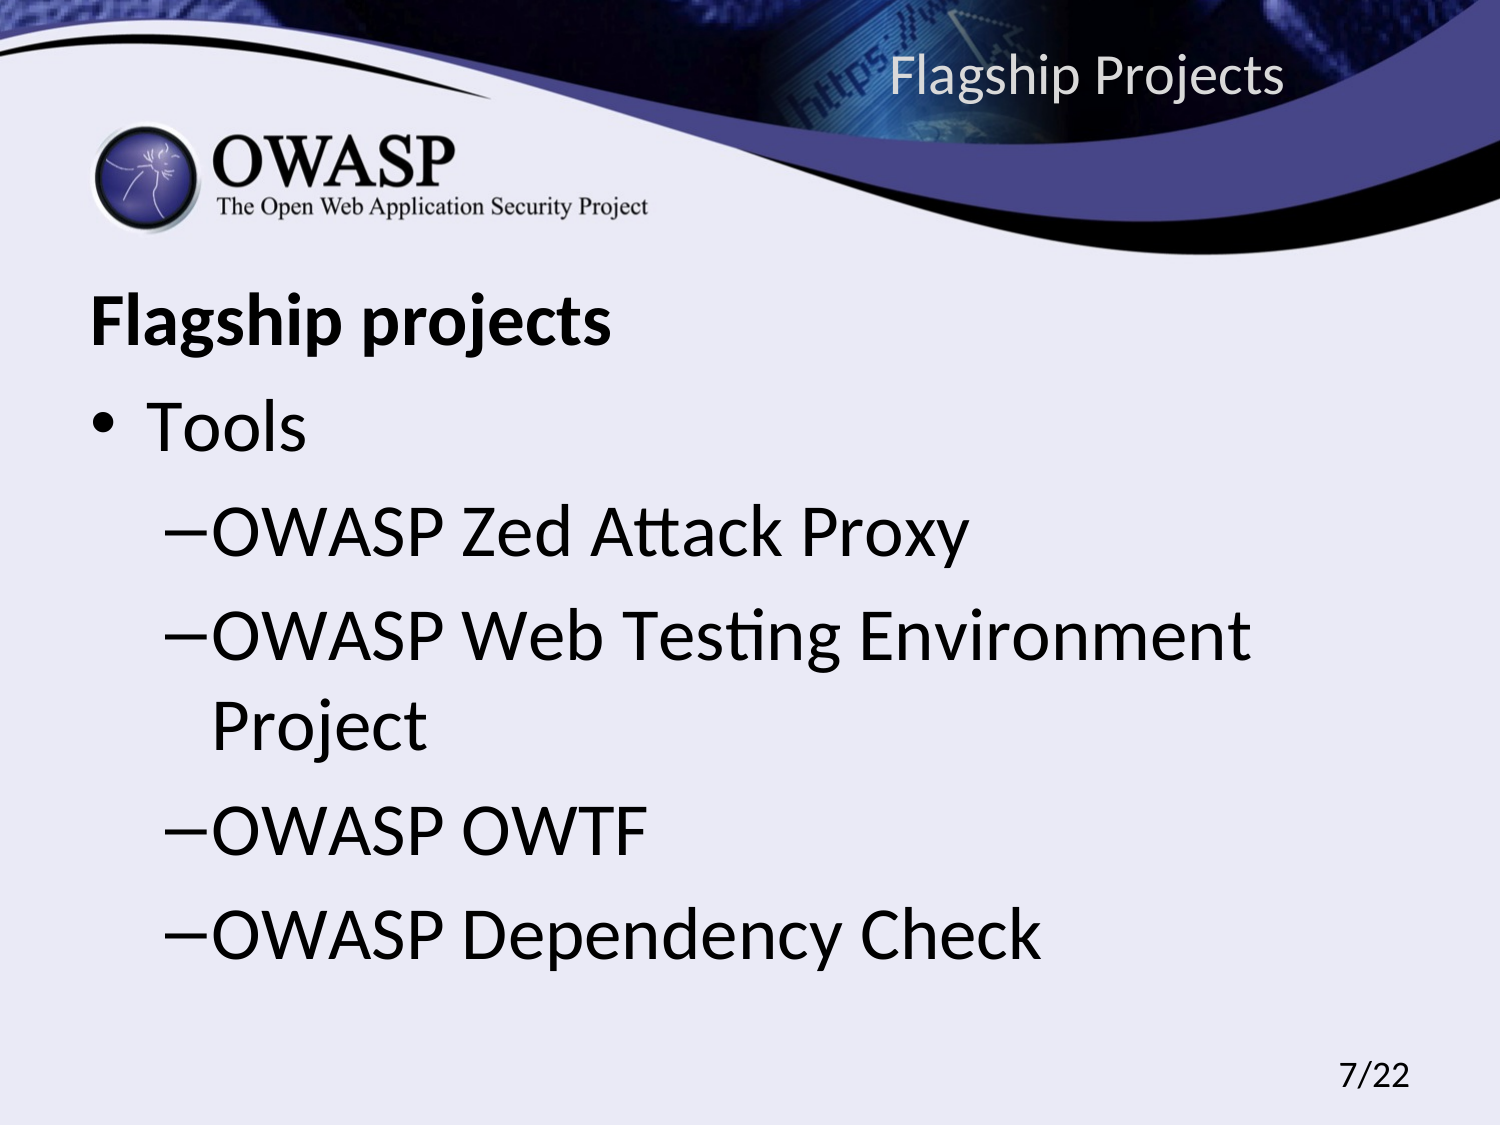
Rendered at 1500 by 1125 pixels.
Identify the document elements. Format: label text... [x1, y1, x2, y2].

picture [0, 0, 1500, 1125]
list Flagship projects Tools OWASP Zed Attack Proxy OWASP Web Testing Environment Project OWASP OWTF OWASP Dependency Check [75, 262, 1426, 1005]
title Flagship Projects [699, 12, 1476, 130]
